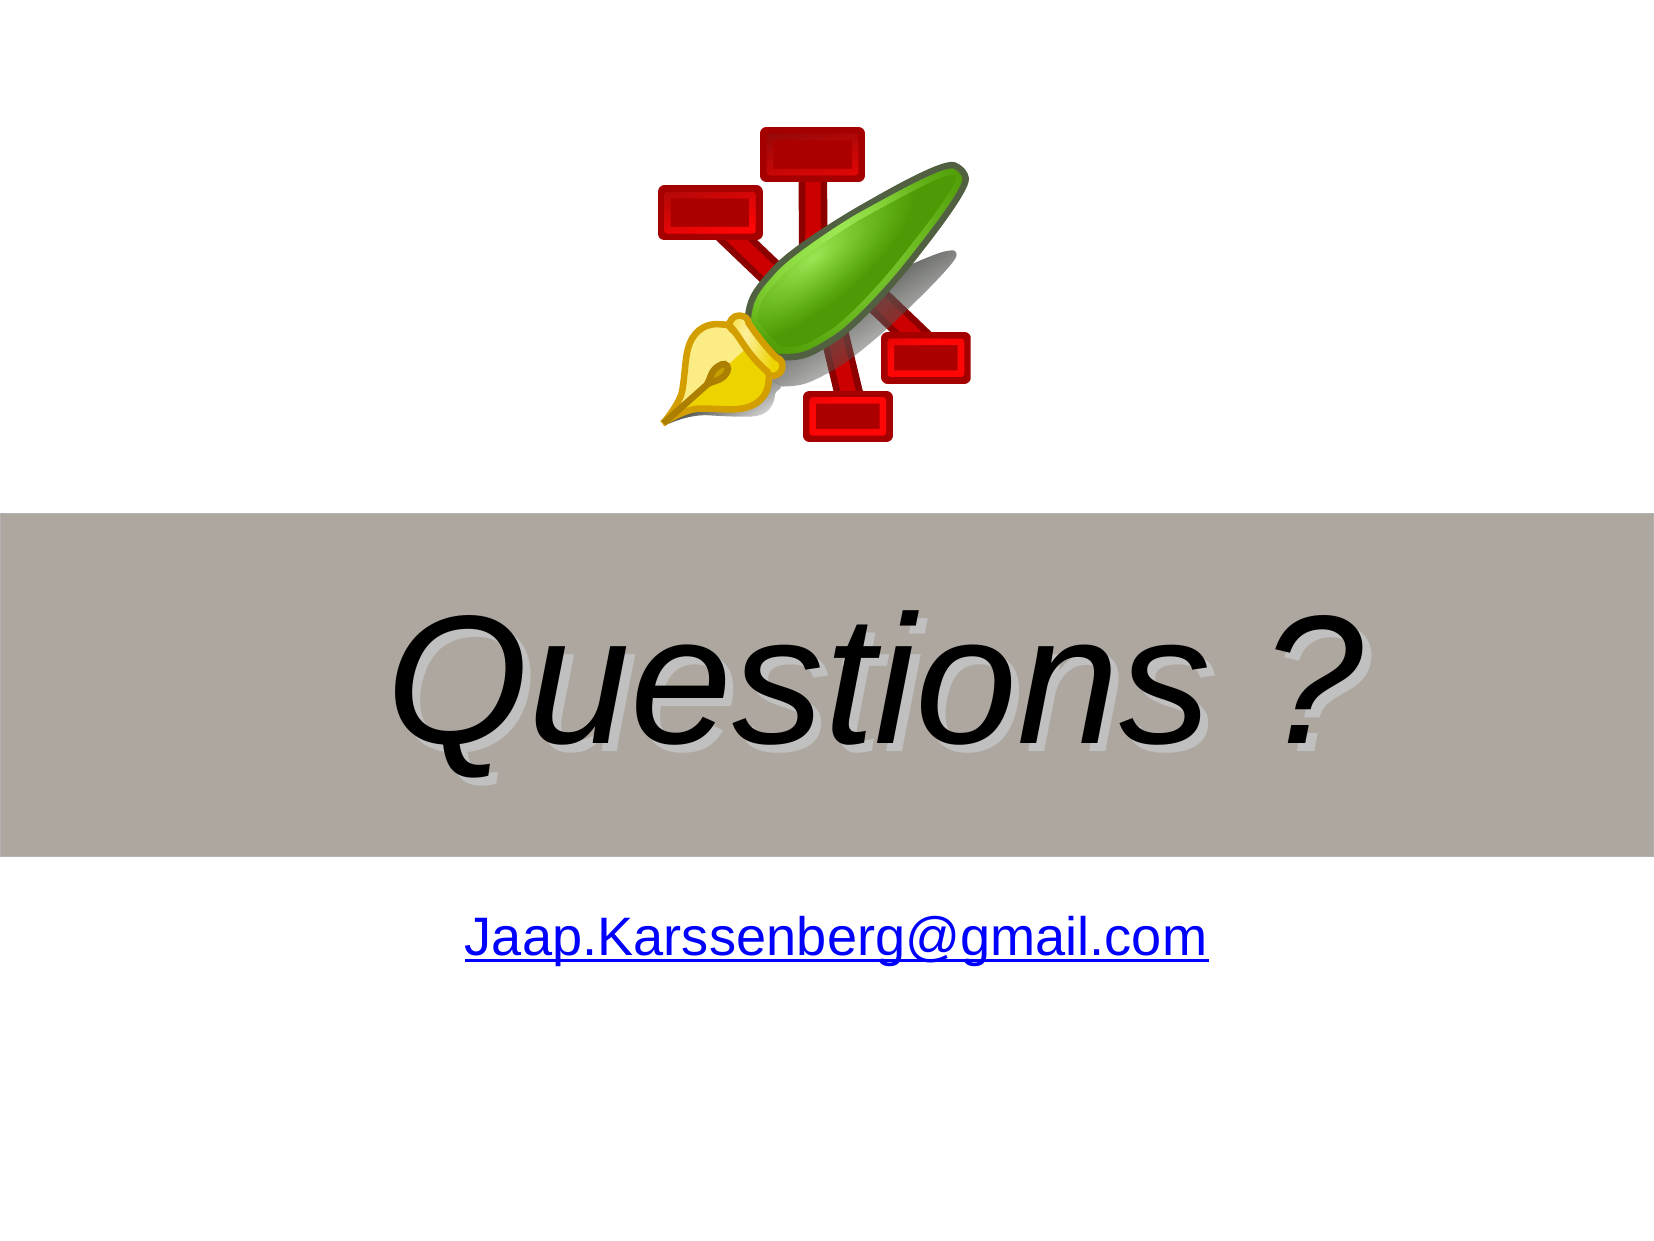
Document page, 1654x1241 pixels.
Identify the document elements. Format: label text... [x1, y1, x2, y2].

text_box Questions ? [371, 570, 1381, 790]
text_box Jaap.Karssenberg@gmail.com [450, 899, 1532, 976]
text_box [0, 513, 1654, 857]
picture [655, 126, 971, 442]
